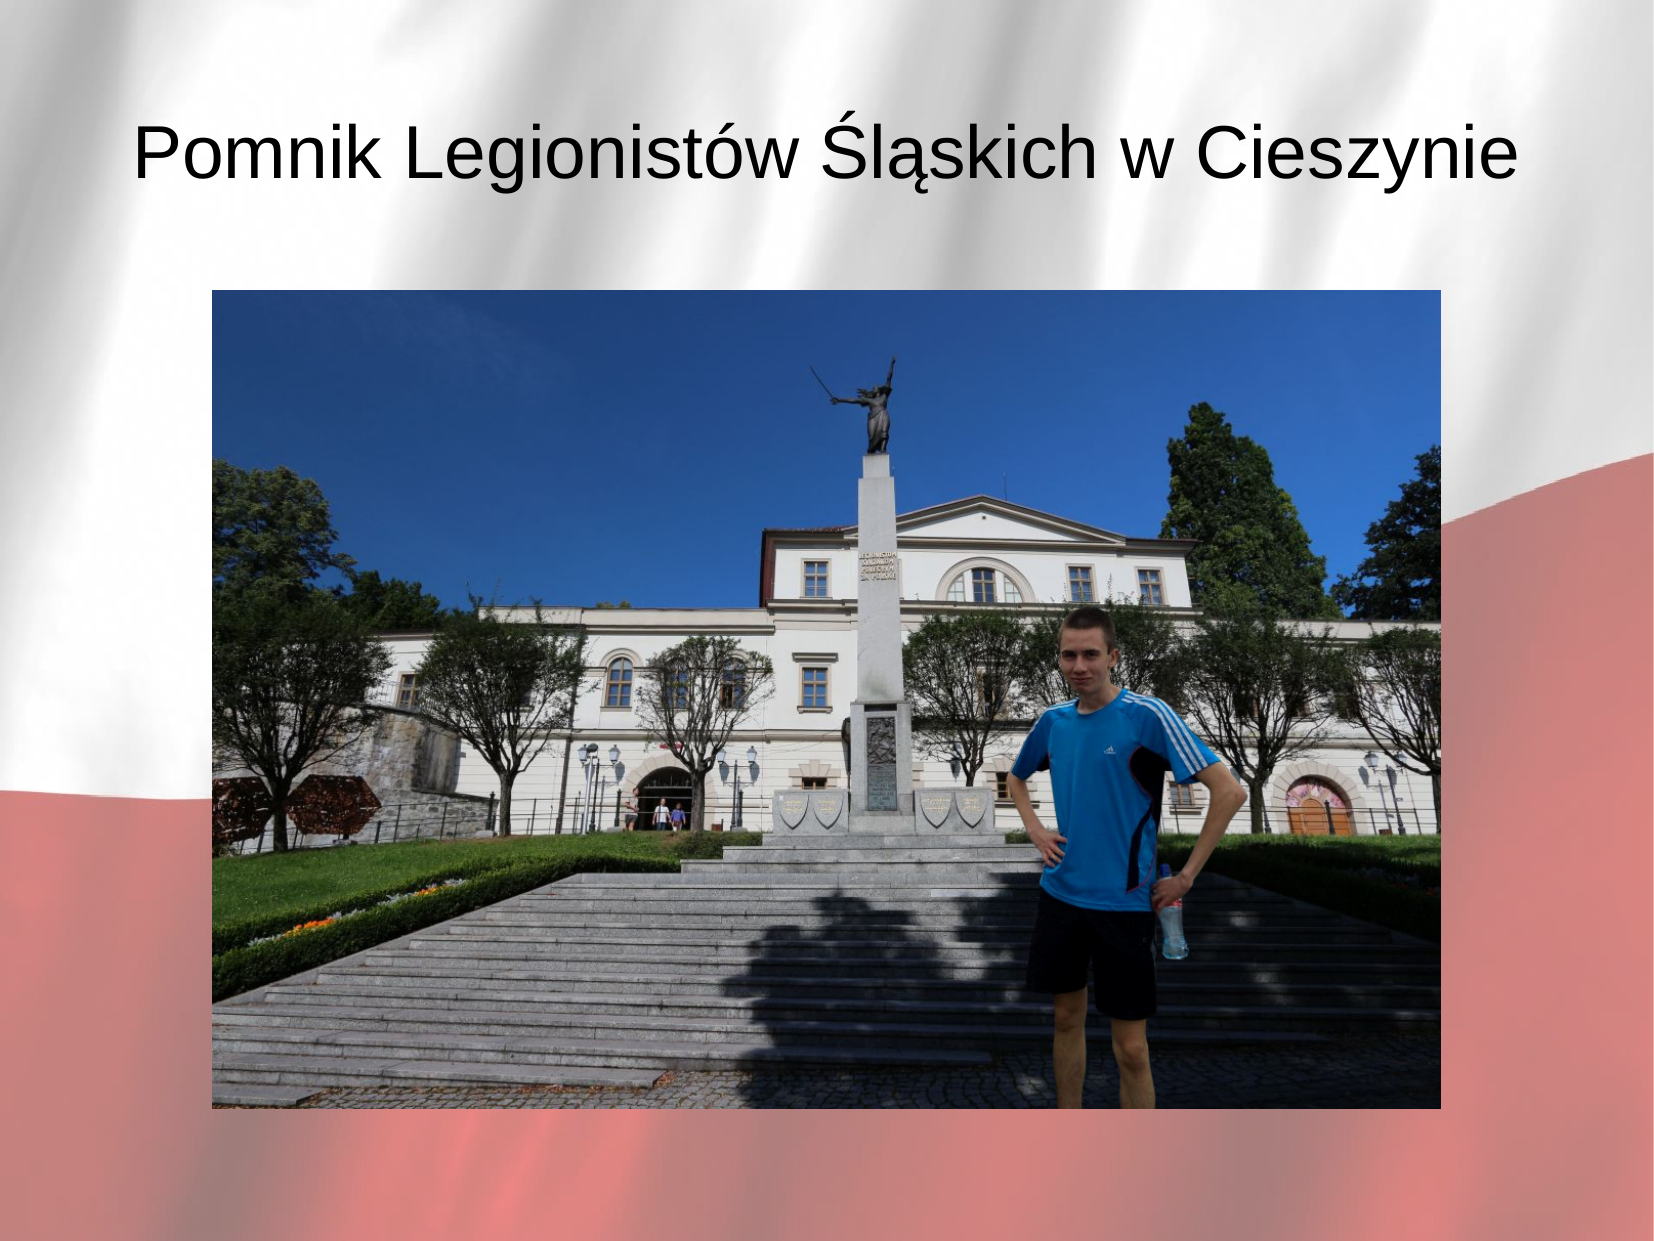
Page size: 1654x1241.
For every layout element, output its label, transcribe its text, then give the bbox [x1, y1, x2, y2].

title Pomnik Legionistów Śląskich w Cieszynie [82, 49, 1571, 257]
picture [0, 0, 1654, 1241]
